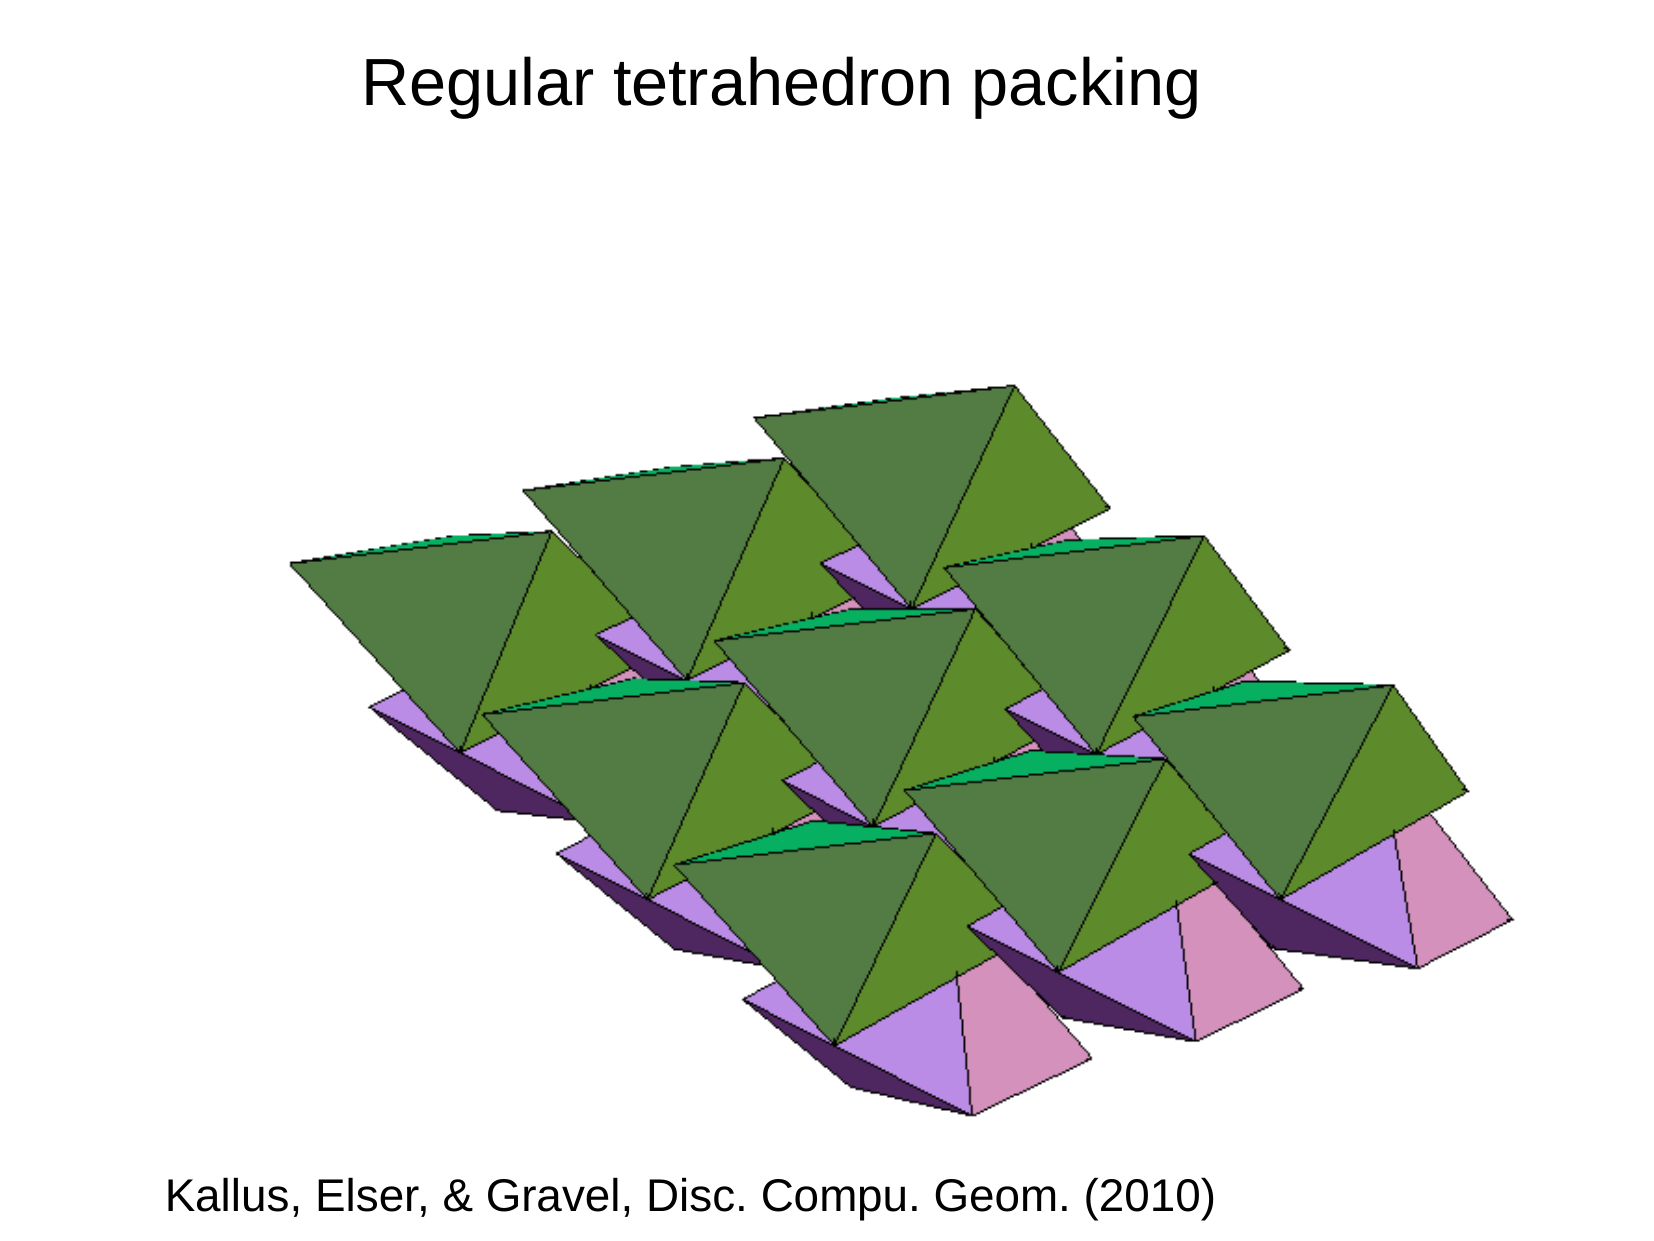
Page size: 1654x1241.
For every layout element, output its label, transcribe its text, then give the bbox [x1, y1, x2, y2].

picture [112, 300, 1600, 1241]
text_box Regular tetrahedron packing [346, 37, 1419, 128]
text_box Kallus, Elser, & Gravel, Disc. Compu. Geom. (2010) [150, 1162, 1245, 1229]
